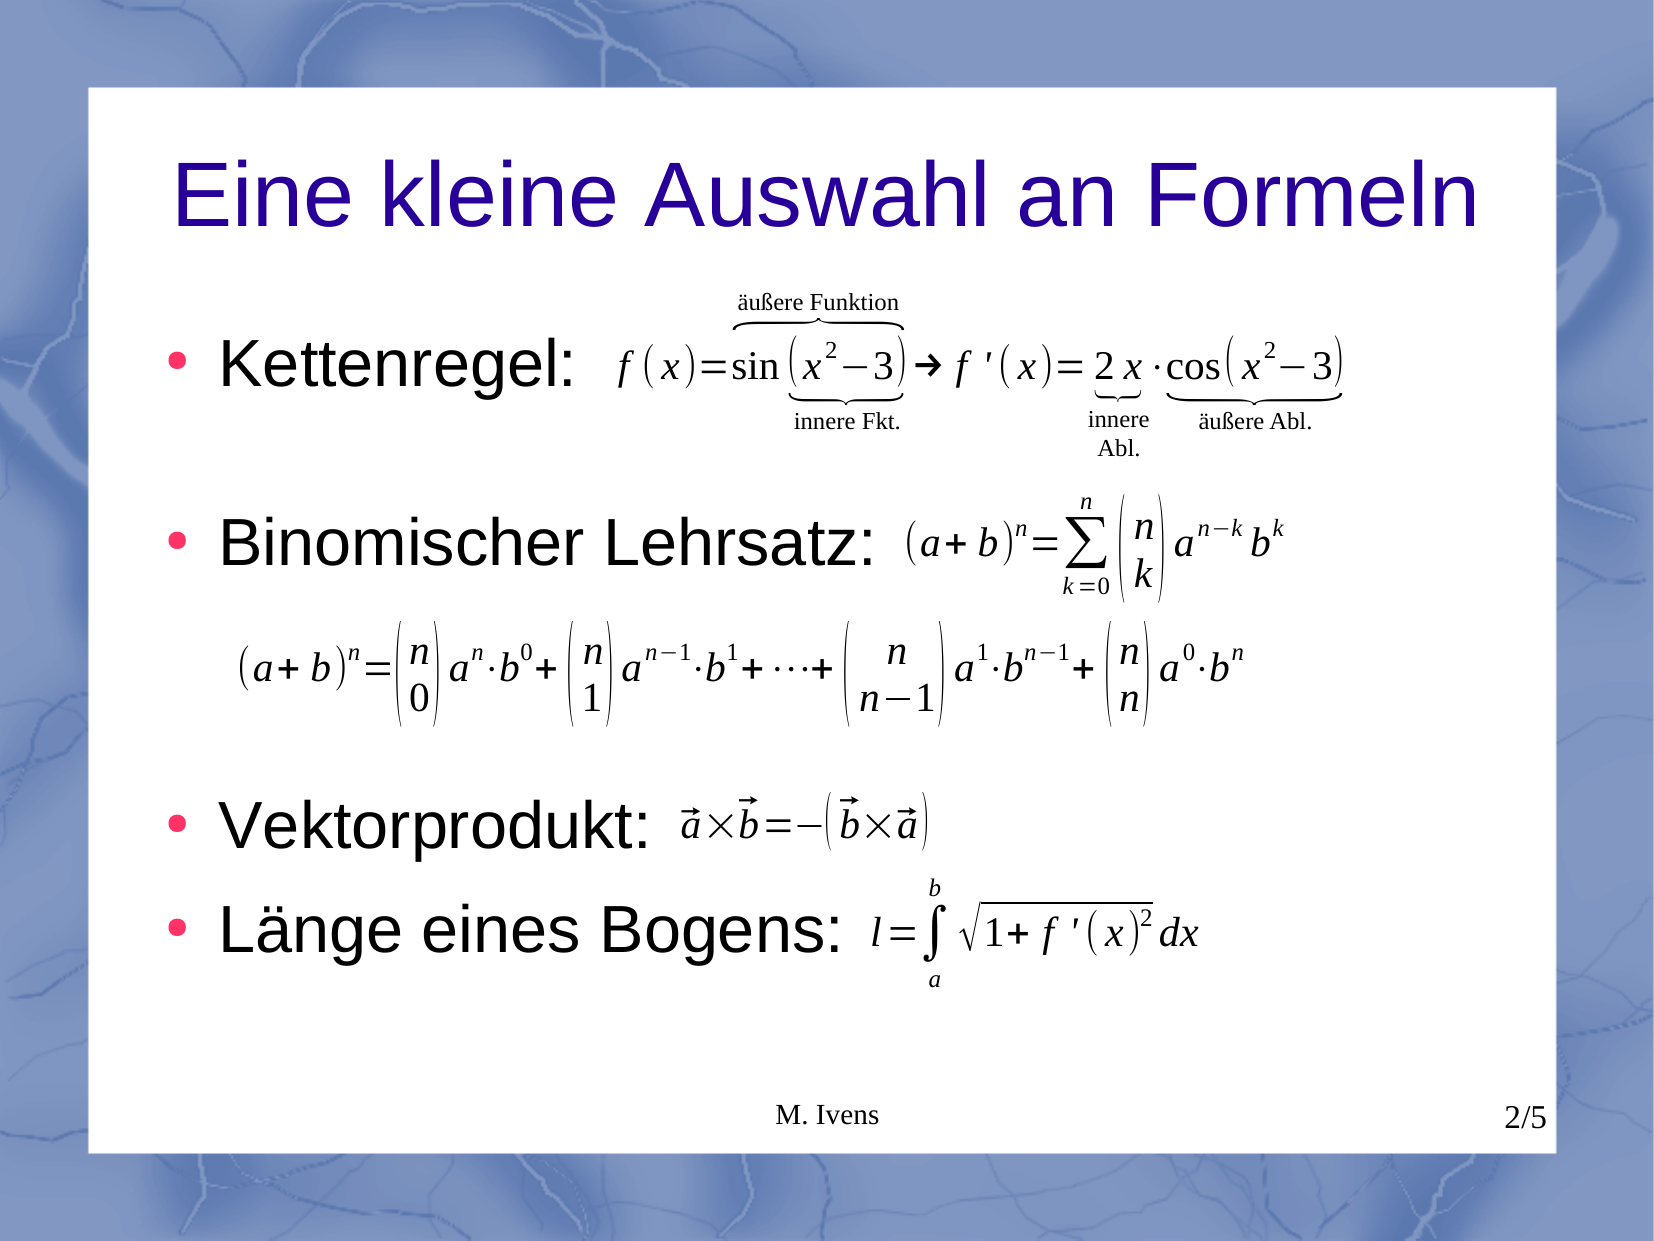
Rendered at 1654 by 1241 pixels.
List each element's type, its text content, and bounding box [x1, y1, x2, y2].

list Kettenregel: Binomischer Lehrsatz: Vektorprodukt: Länge eines Bogens: [147, 325, 1506, 1045]
picture [0, 0, 1654, 1241]
title Eine kleine Auswahl an Formeln [118, 90, 1536, 298]
chart [897, 486, 1292, 603]
chart [602, 288, 1352, 461]
chart [230, 621, 1250, 727]
chart [863, 874, 1207, 993]
chart [673, 792, 939, 851]
